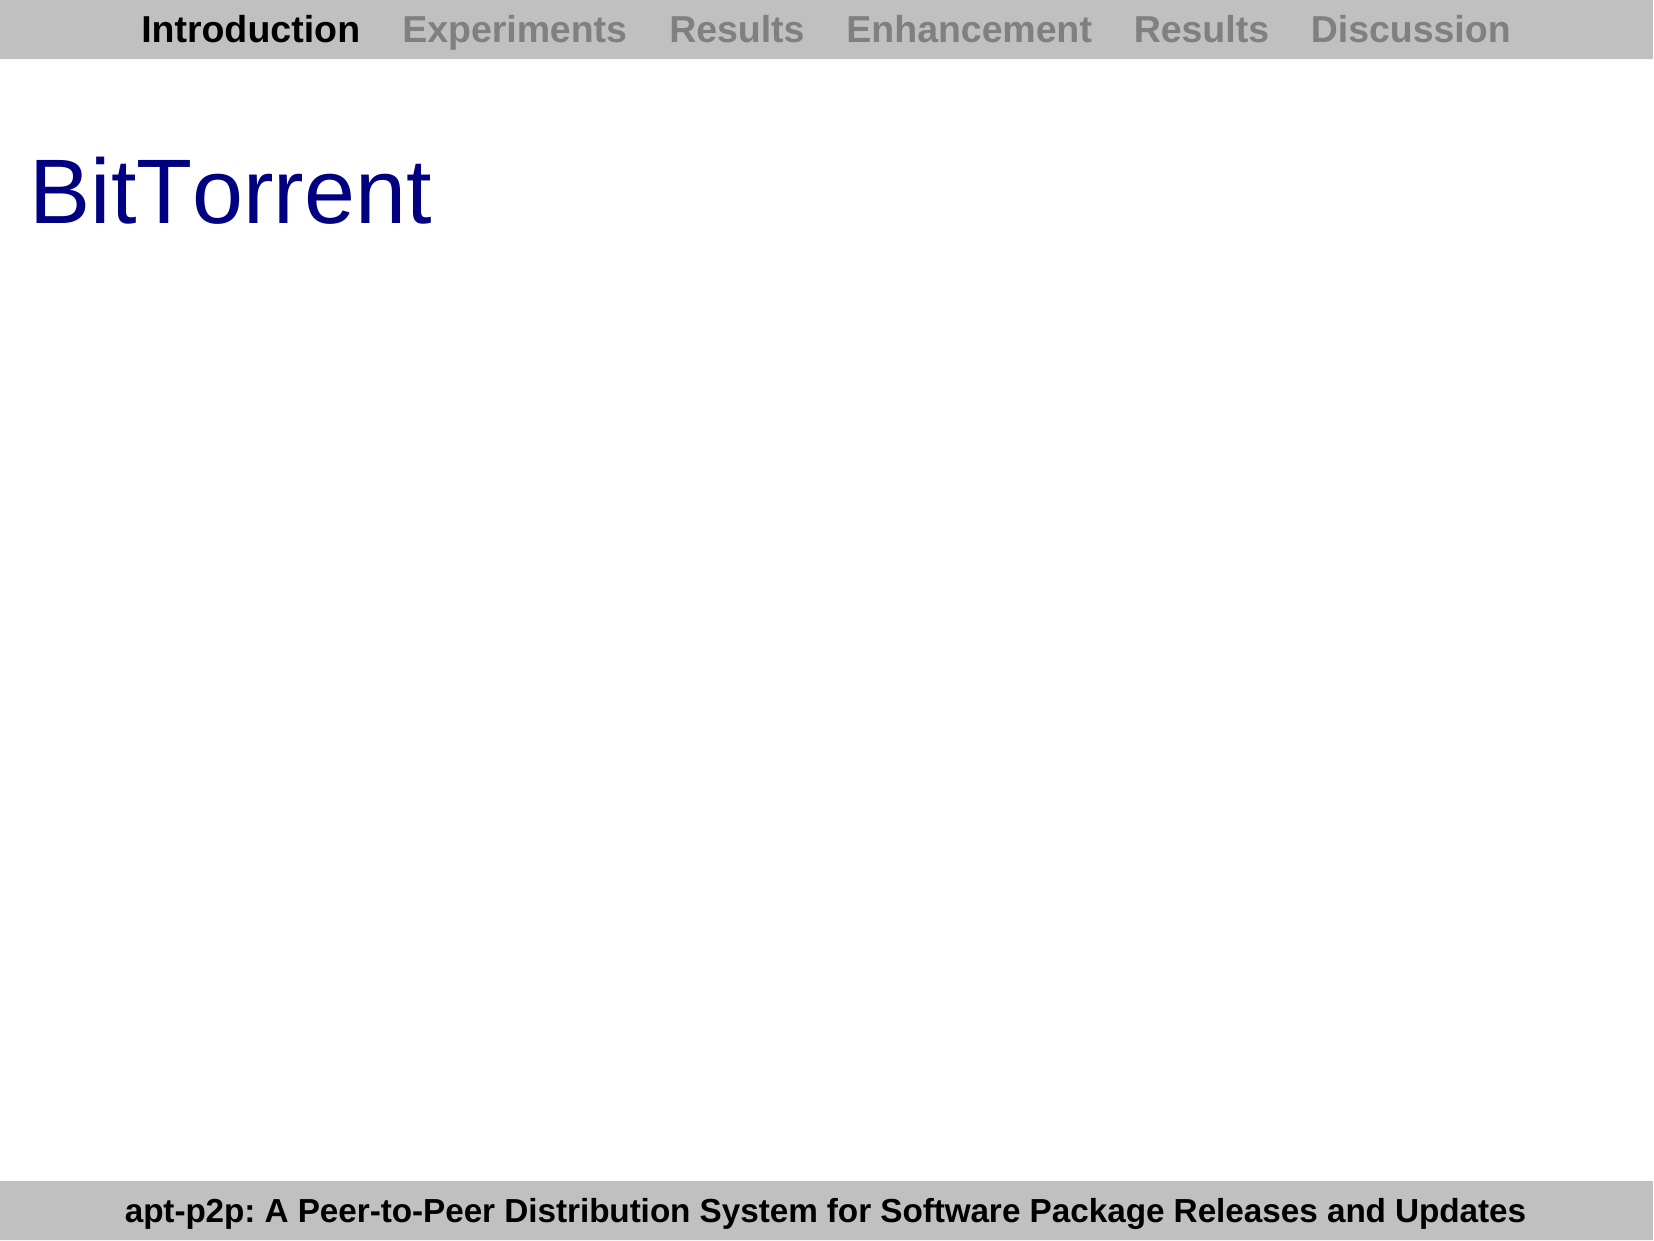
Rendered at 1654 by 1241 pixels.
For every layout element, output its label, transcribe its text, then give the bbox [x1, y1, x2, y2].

title BitTorrent [29, 88, 1442, 296]
